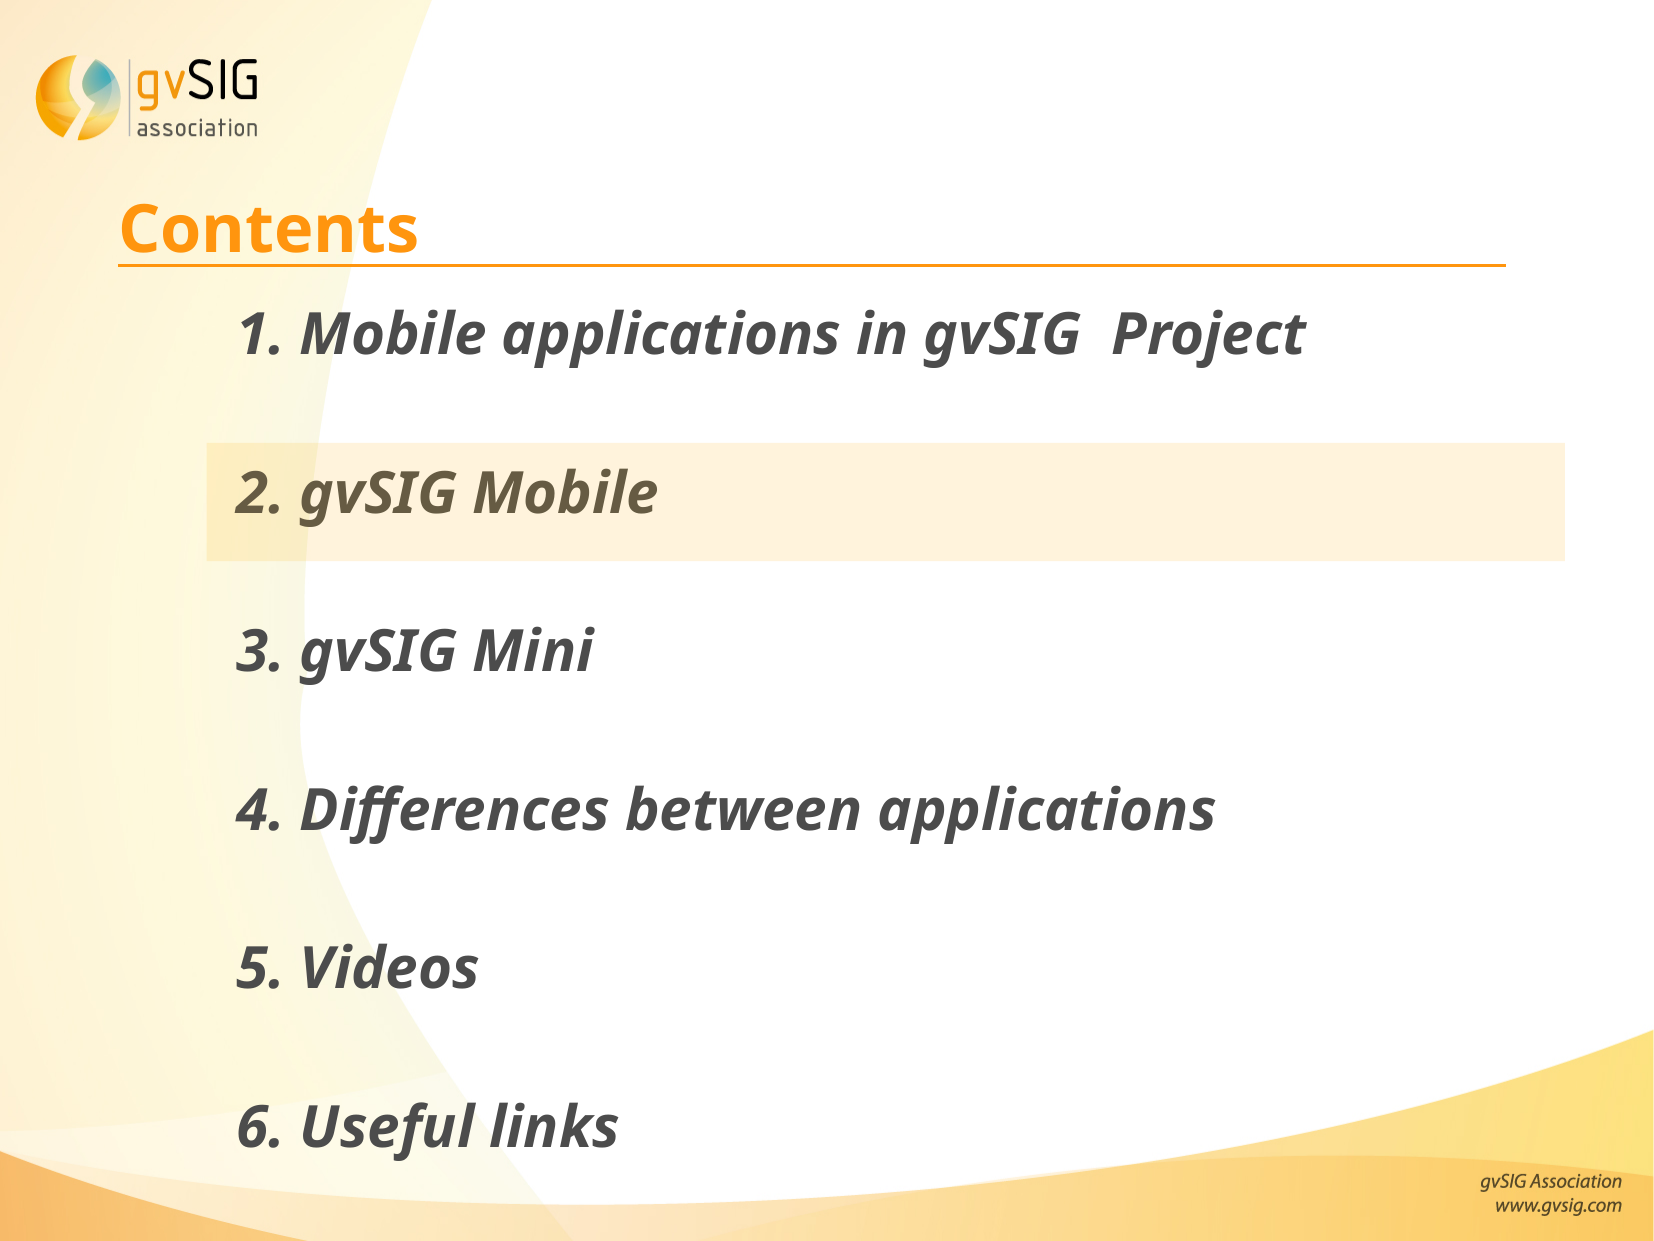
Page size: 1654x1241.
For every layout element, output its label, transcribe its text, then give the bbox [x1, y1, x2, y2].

picture [0, 0, 1654, 1241]
text_box [206, 442, 1565, 562]
picture [1128, 320, 1138, 324]
title Contents [118, 177, 1607, 276]
title 1. Mobile applications in gvSIG Project 2. gvSIG Mobile 3. gvSIG Mini 4. Differences between applications 5. Videos 6. Useful links [236, 324, 1654, 1054]
